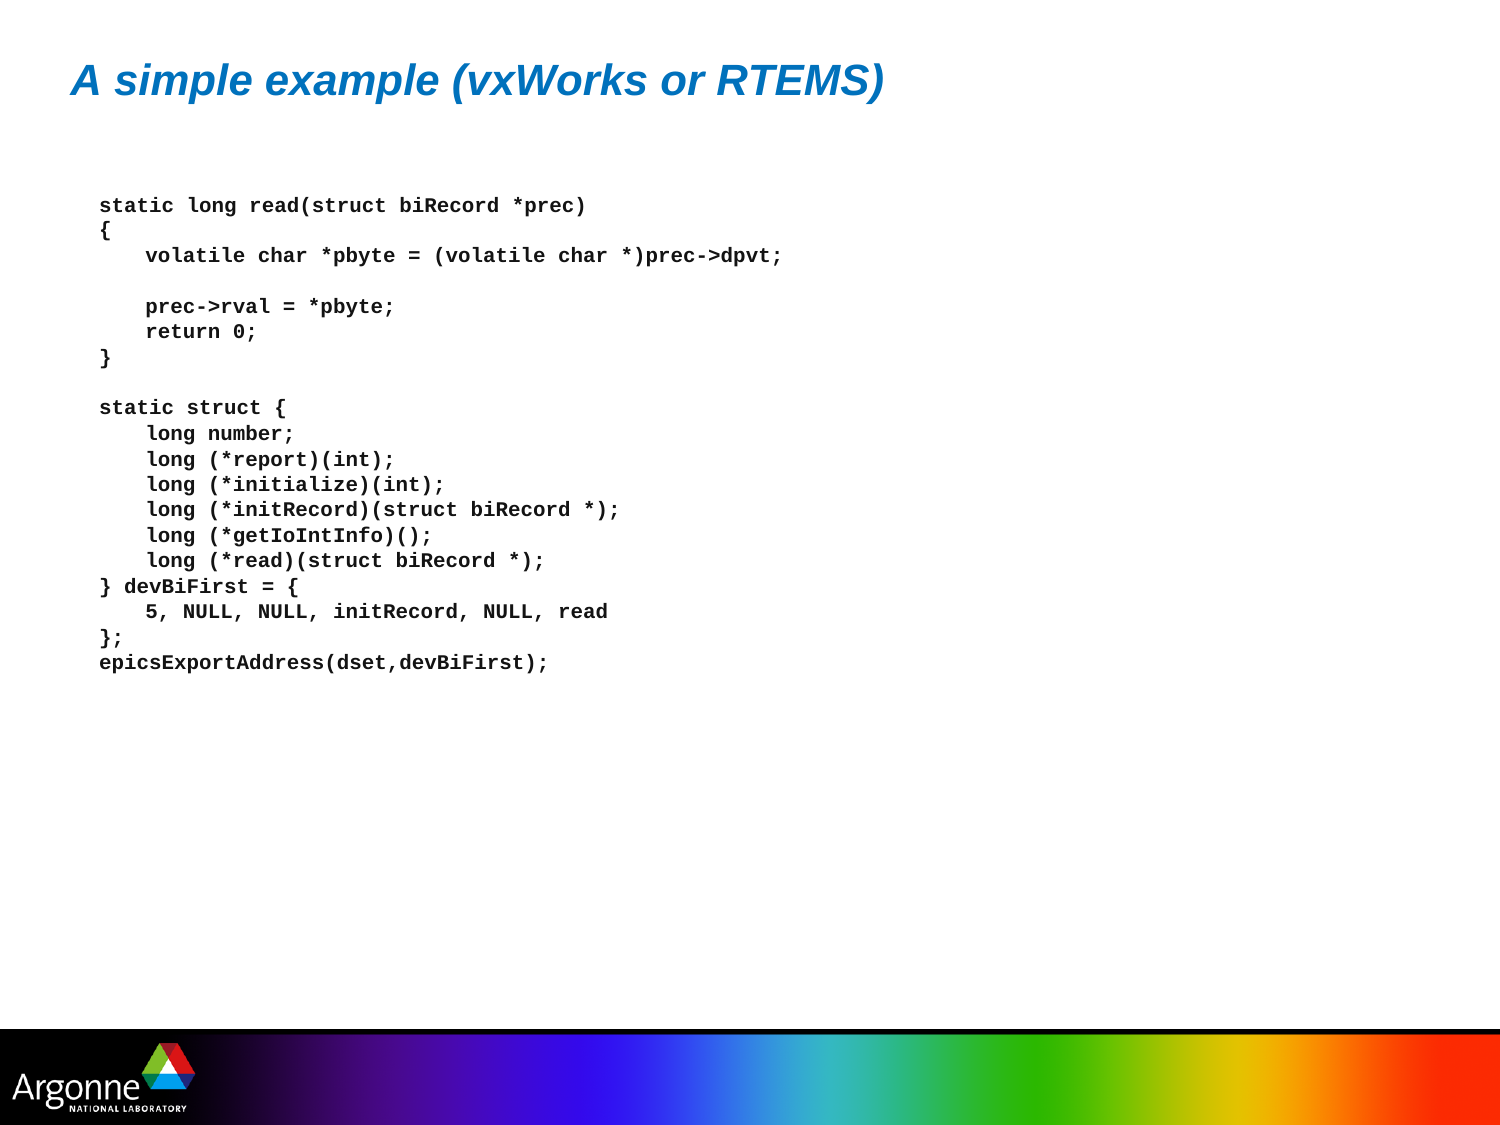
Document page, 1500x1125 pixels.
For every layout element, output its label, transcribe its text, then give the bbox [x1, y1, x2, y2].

title A simple example (vxWorks or RTEMS) [55, 57, 1361, 113]
picture [0, 1029, 1500, 1125]
list static long read(struct biRecord *prec) { volatile char *pbyte = (volatile char *)prec->dpvt; prec->rval = *pbyte; return 0; } static struct { long number; long (*report)(int); long (*initialize)(int); long (*initRecord)(struct biRecord *); long (*getIoIntInfo)(); long (*read)(struct biRecord *); } devBiFirst = { 5, NULL, NULL, initRecord, NULL, read }; epicsExportAddress(dset,devBiFirst); [84, 185, 1429, 683]
